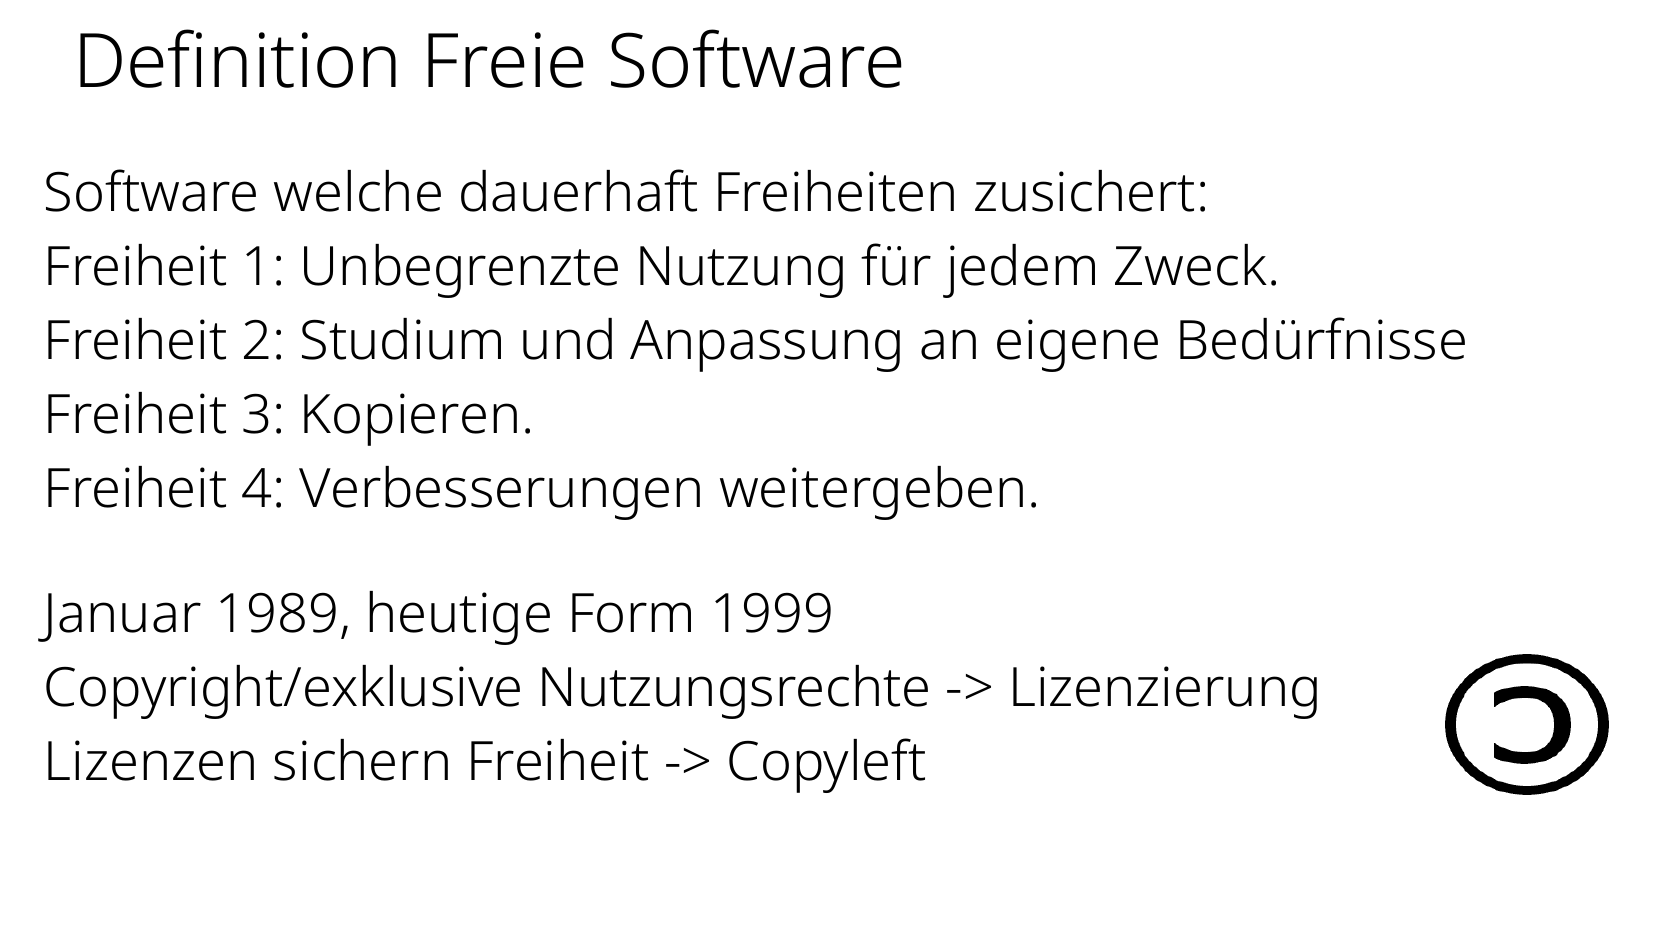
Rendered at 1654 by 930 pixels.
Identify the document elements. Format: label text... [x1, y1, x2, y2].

text_box Software welche dauerhaft Freiheiten zusichert: Freiheit 1: Unbegrenzte Nutzung für jedem Zweck. Freiheit 2: Studium und Anpassung an eigene Bedürfnisse Freiheit 3: Kopieren. Freiheit 4: Verbesserungen weitergeben. Januar 1989, heutige Form 1999 Copyright/exklusive Nutzungsrechte -> Lizenzierung Lizenzen sichern Freiheit -> Copyleft [29, 145, 1536, 875]
text_box Definition Freie Software [58, 0, 1476, 119]
picture [1434, 649, 1619, 801]
